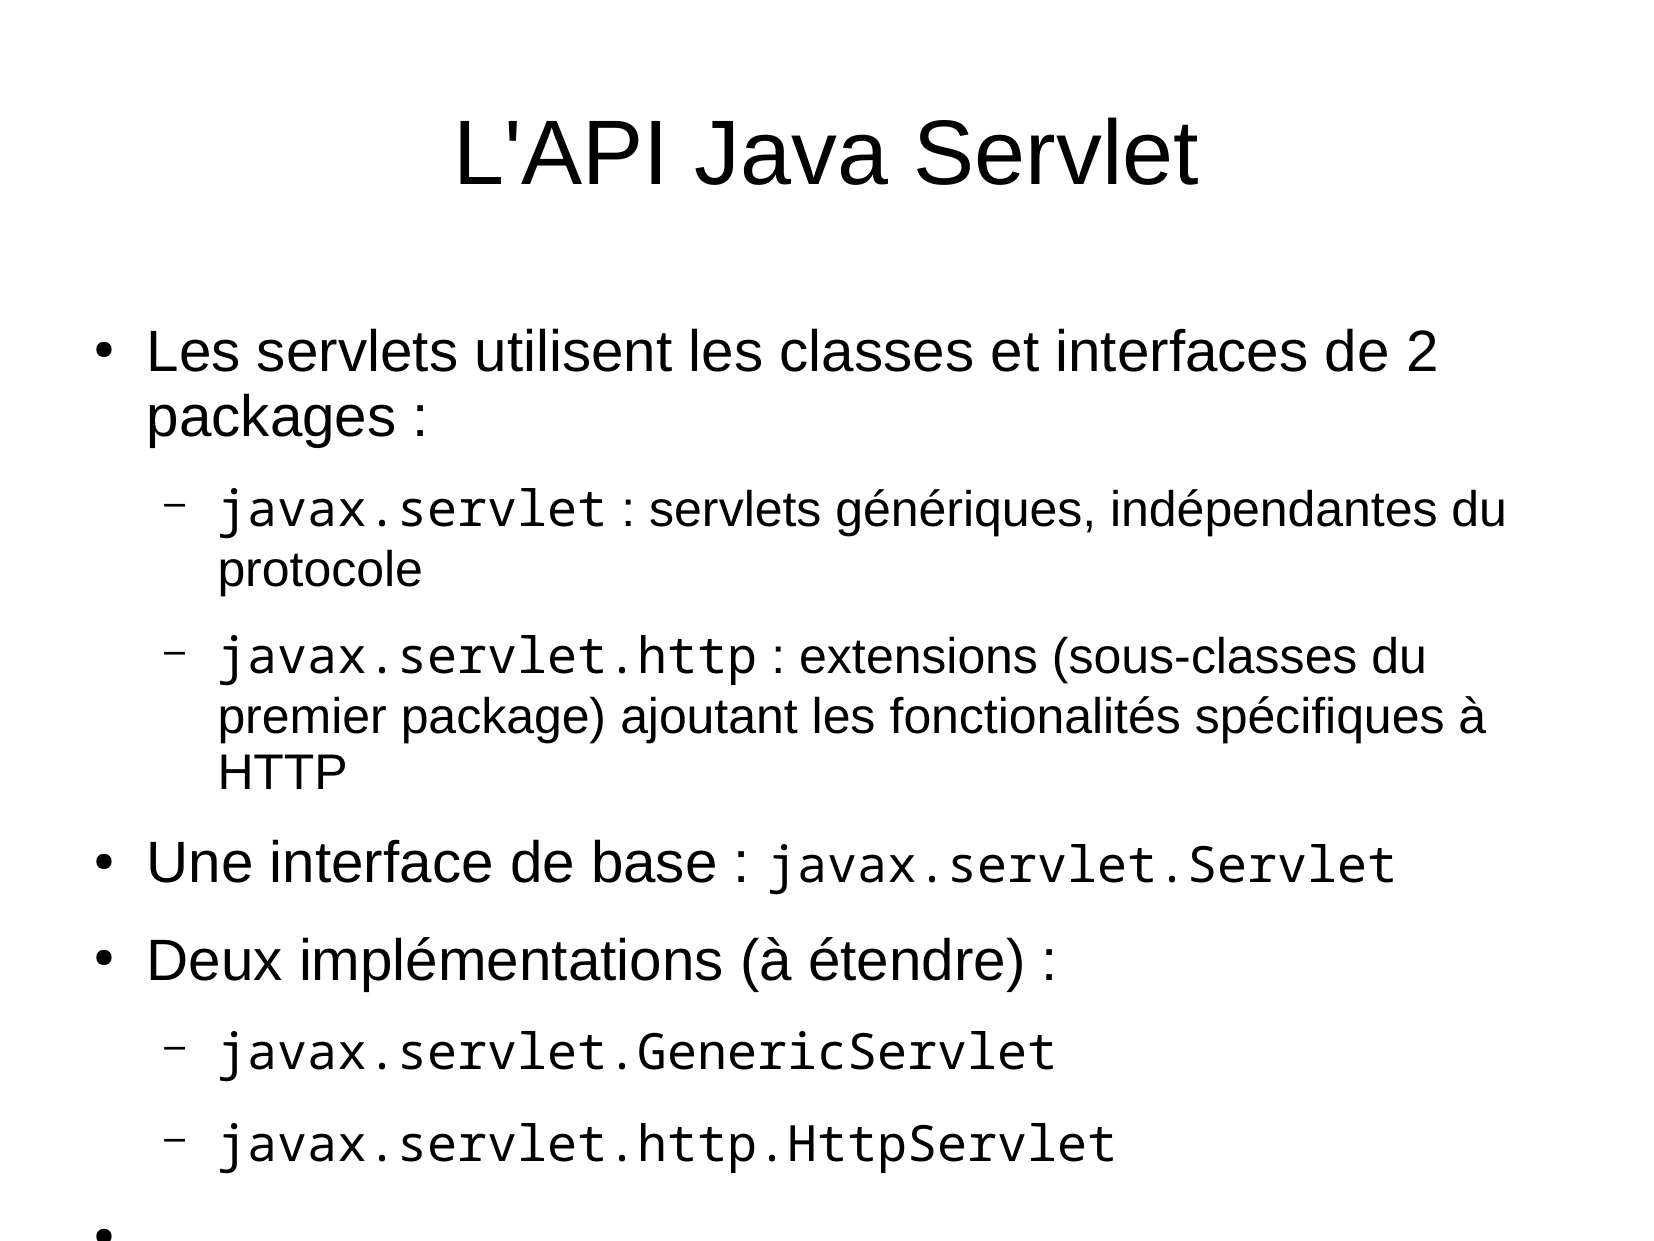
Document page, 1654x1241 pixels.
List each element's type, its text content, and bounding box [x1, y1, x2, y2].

list Les servlets utilisent les classes et interfaces de 2 packages : javax.servlet : servlets génériques, indépendantes du protocole javax.servlet.http : extensions (sous-classes du premier package) ajoutant les fonctionalités spécifiques à HTTP Une interface de base : javax.servlet.Servlet Deux implémentations (à étendre) : javax.servlet.GenericServlet javax.servlet.http.HttpServlet [75, 318, 1595, 1179]
title L'API Java Servlet [82, 49, 1571, 257]
